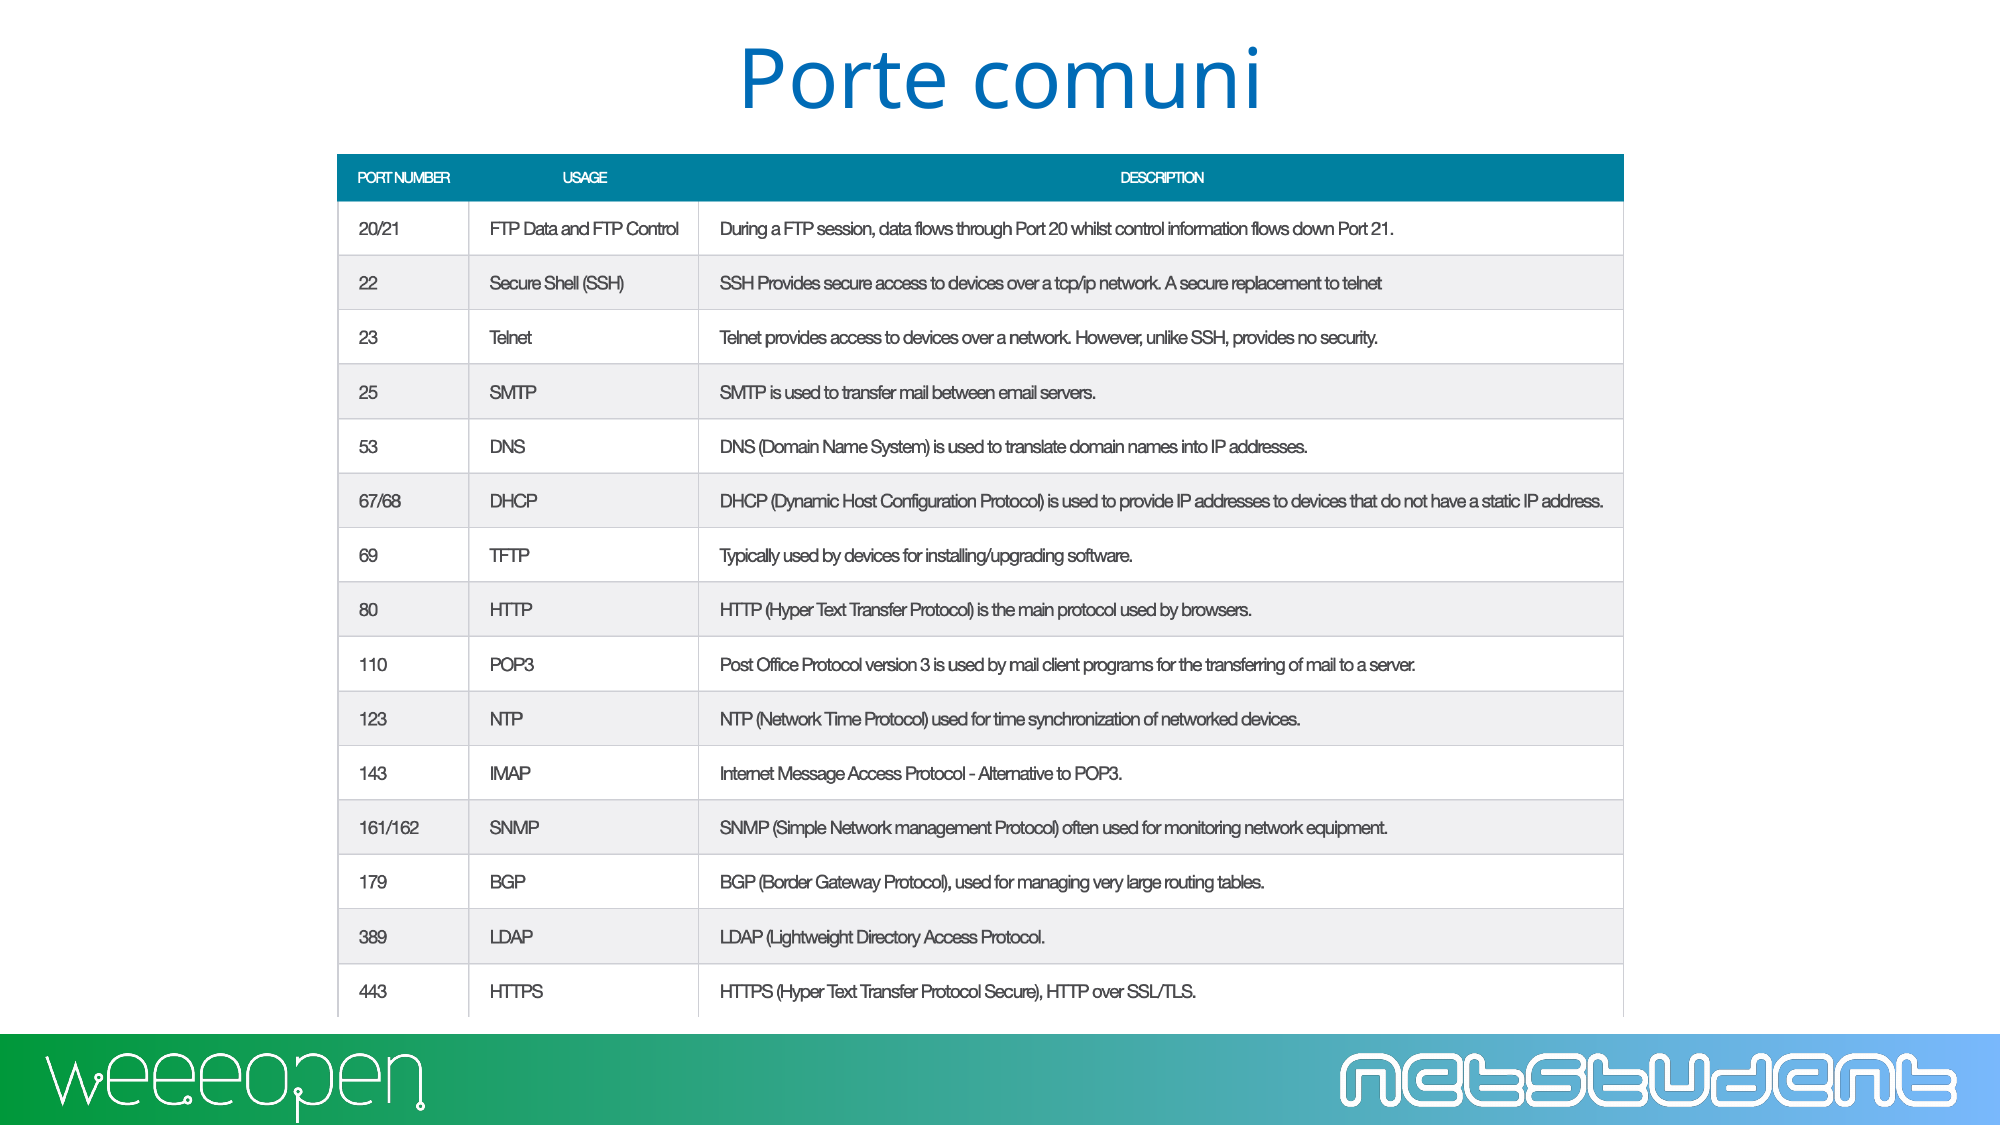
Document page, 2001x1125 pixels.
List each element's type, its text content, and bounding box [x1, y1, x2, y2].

picture [384, 172, 391, 182]
picture [359, 172, 363, 182]
picture [1128, 172, 1138, 182]
picture [1193, 172, 1198, 182]
picture [431, 172, 447, 181]
picture [1174, 172, 1186, 182]
picture [421, 172, 430, 182]
picture [401, 172, 406, 182]
title Porte comuni [43, 29, 1959, 247]
picture [395, 173, 400, 181]
picture [374, 172, 382, 182]
picture [1340, 1053, 1957, 1107]
picture [1161, 172, 1172, 182]
picture [597, 172, 606, 182]
picture [45, 1053, 425, 1123]
picture [412, 173, 420, 182]
picture [337, 202, 1624, 1017]
